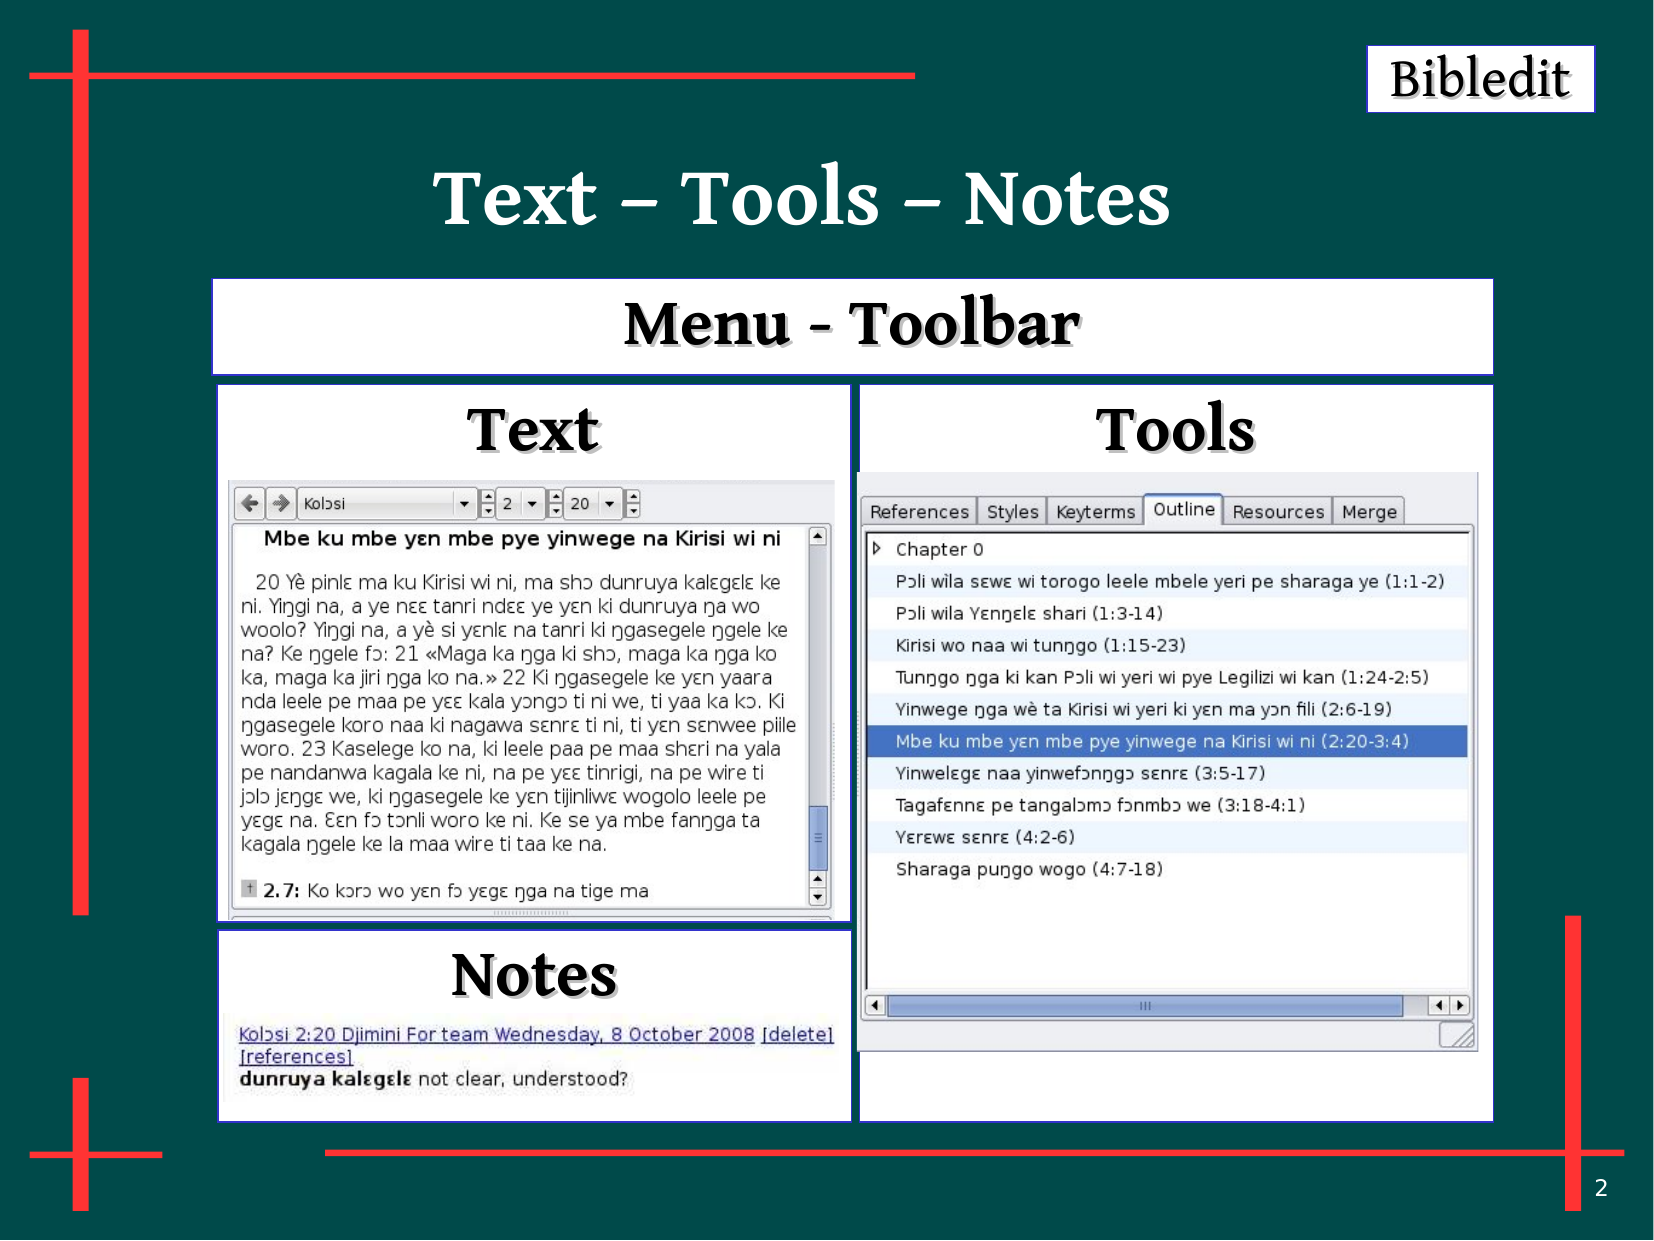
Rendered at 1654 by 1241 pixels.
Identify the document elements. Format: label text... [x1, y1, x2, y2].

picture [856, 472, 1479, 1052]
picture [228, 480, 835, 920]
text_box Text [217, 384, 852, 923]
text_box Bibledit [1367, 45, 1595, 113]
picture [223, 1013, 839, 1102]
text_box Menu - Toolbar [211, 278, 1494, 376]
text_box Notes [217, 930, 852, 1123]
title Text – Tools – Notes [307, 83, 1300, 278]
text_box Tools [859, 384, 1494, 1123]
